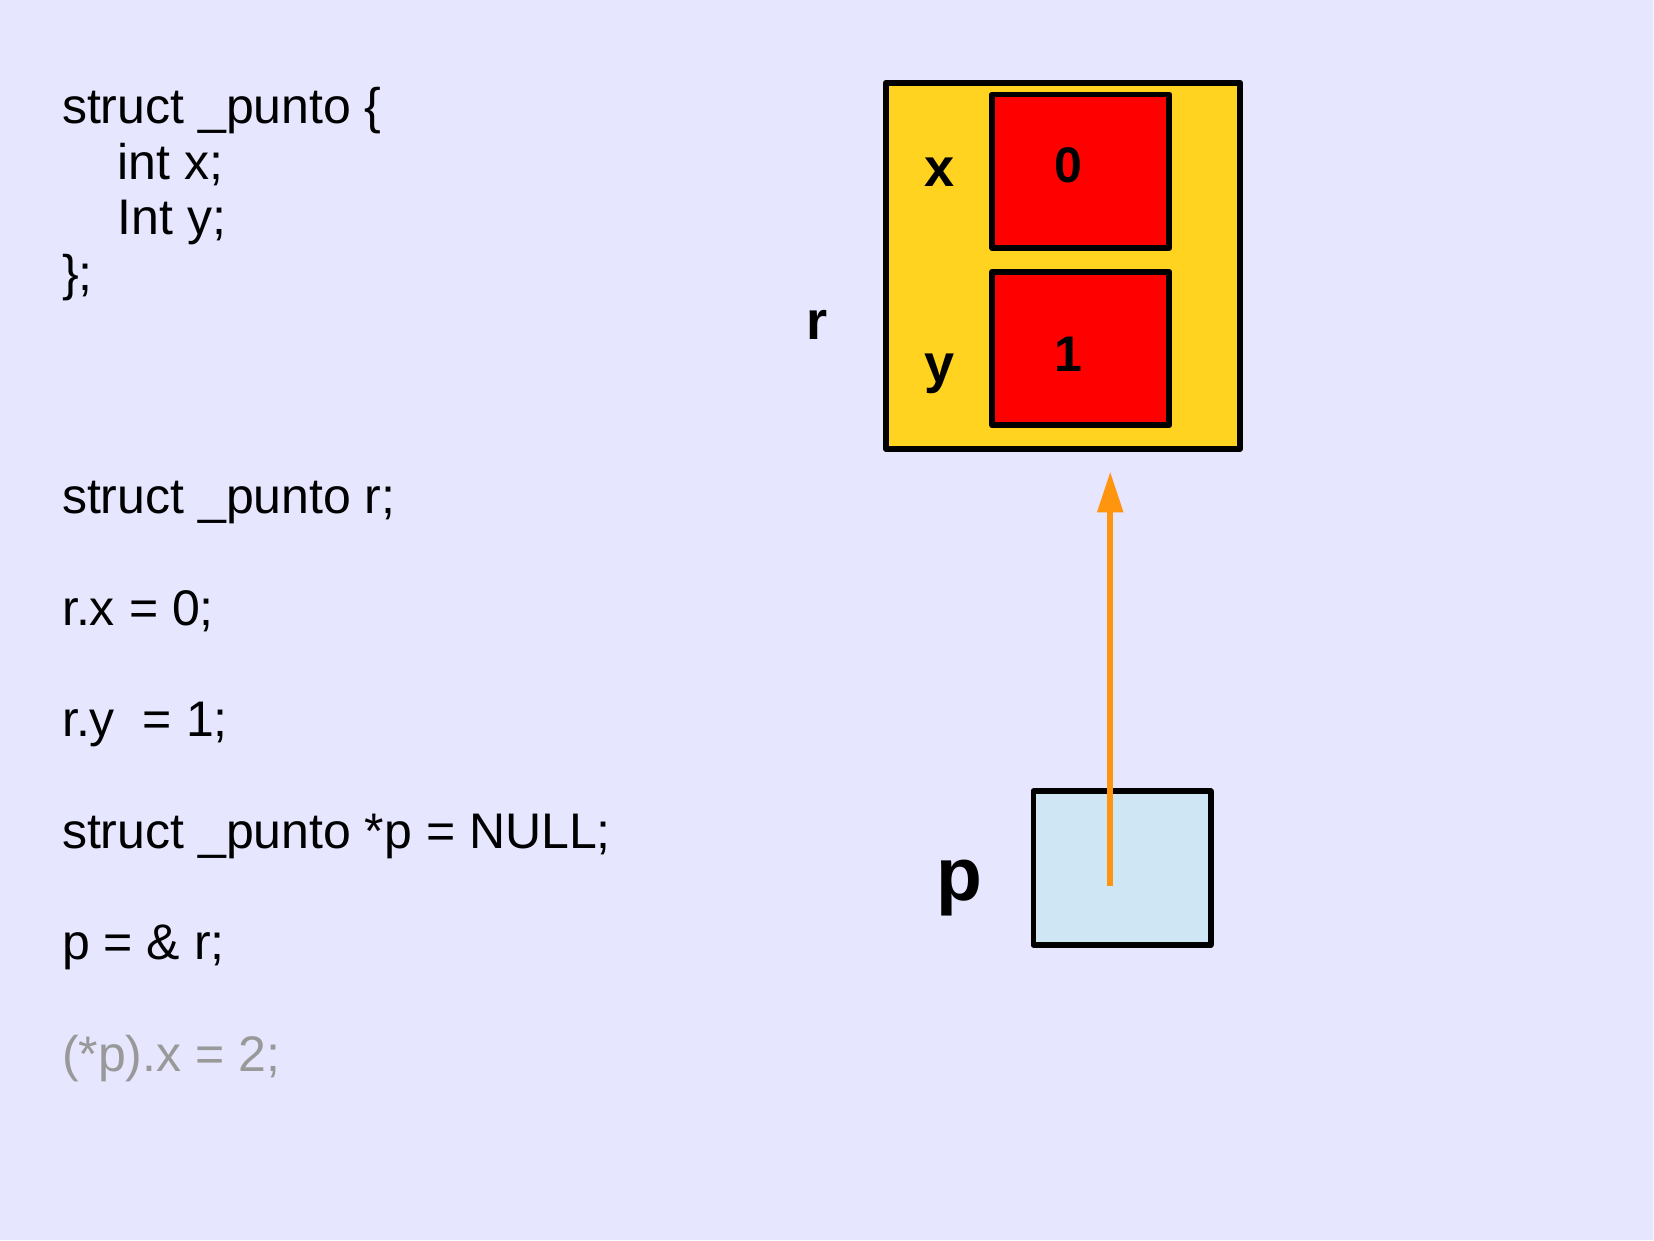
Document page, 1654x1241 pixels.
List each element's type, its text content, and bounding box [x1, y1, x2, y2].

text_box p [921, 824, 1033, 924]
text_box struct _punto { int x; Int y; }; struct _punto r; r.x = 0; r.y = 1; struct _punto *p = NULL; p = & r; (*p).x = 2; [47, 70, 756, 1201]
text_box y [909, 326, 993, 402]
text_box 0 [1039, 130, 1123, 201]
text_box r [791, 283, 875, 359]
text_box [1033, 791, 1211, 945]
text_box [885, 82, 1241, 449]
text_box x [909, 129, 993, 206]
text_box 1 [1039, 318, 1123, 390]
